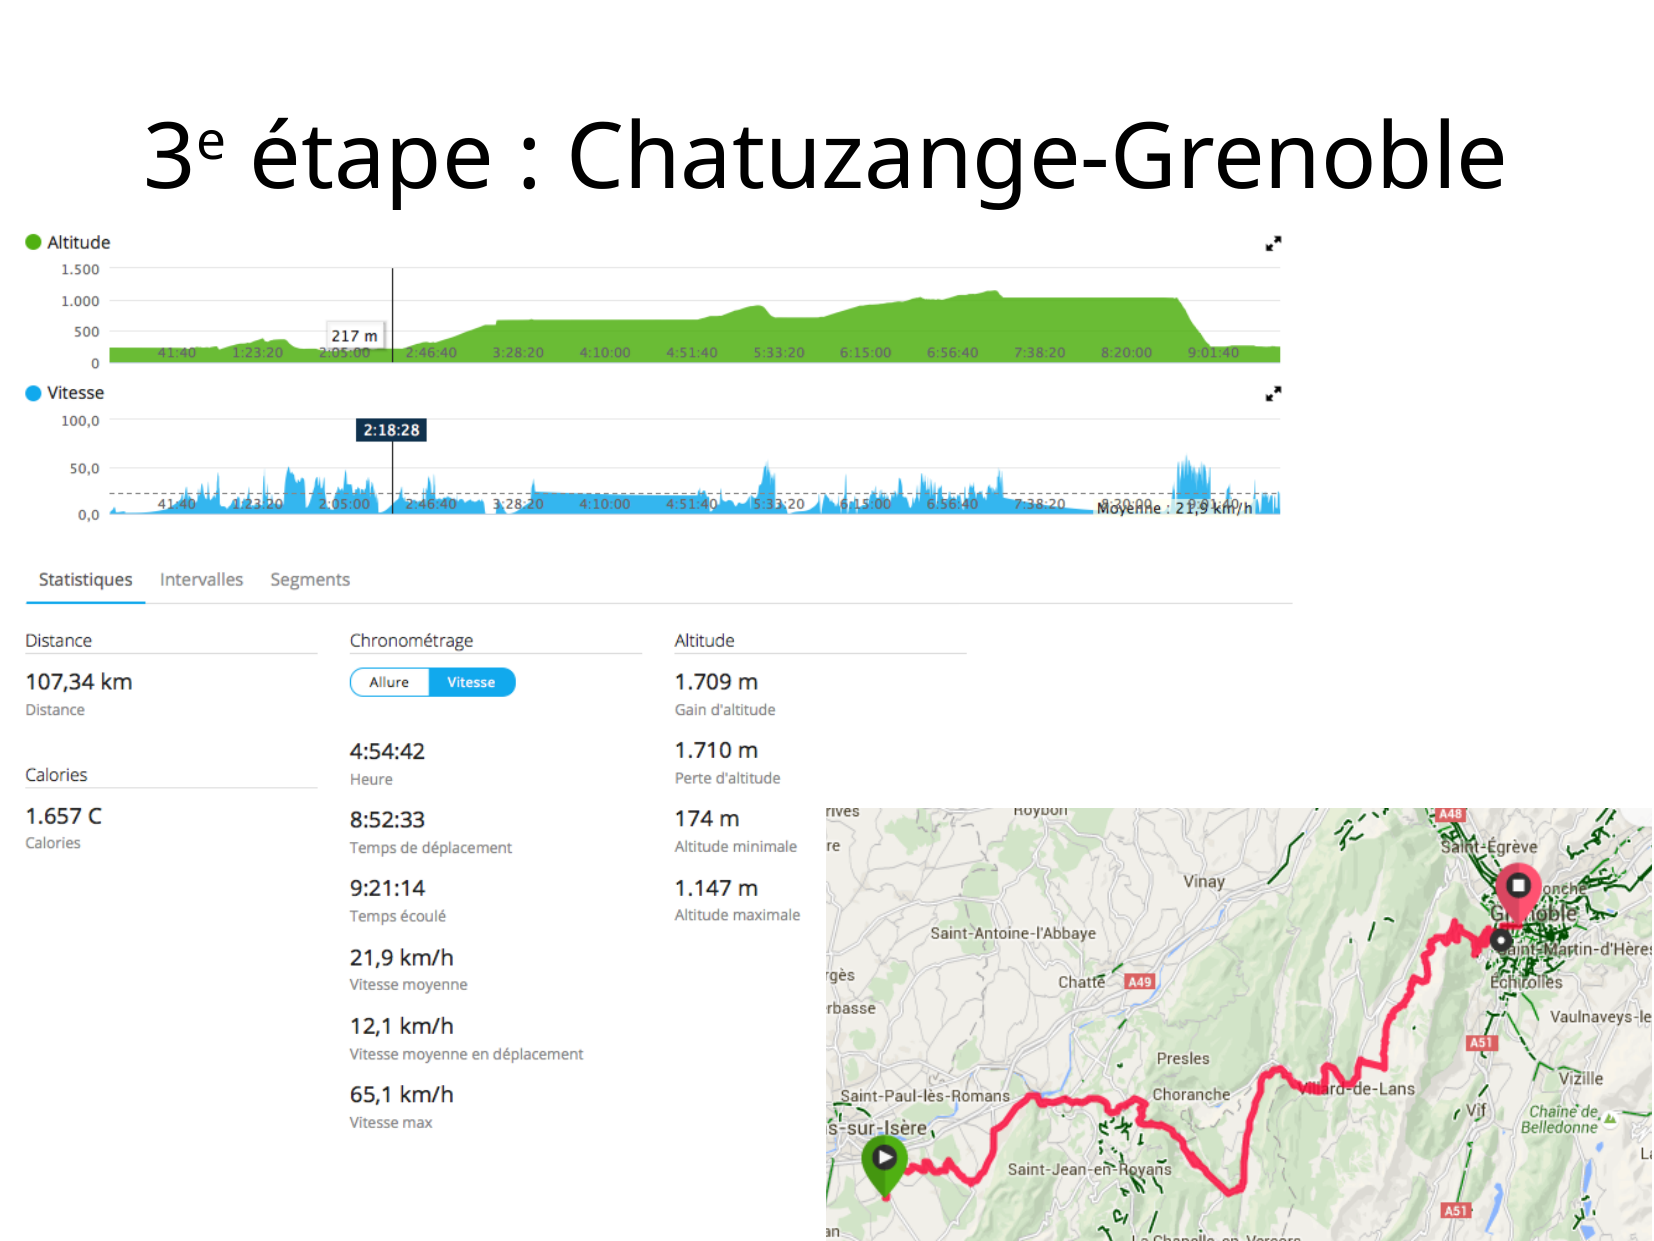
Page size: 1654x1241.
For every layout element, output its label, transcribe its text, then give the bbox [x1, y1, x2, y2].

title 3e étape : Chatuzange-Grenoble [82, 49, 1571, 257]
picture [13, 217, 1652, 1241]
